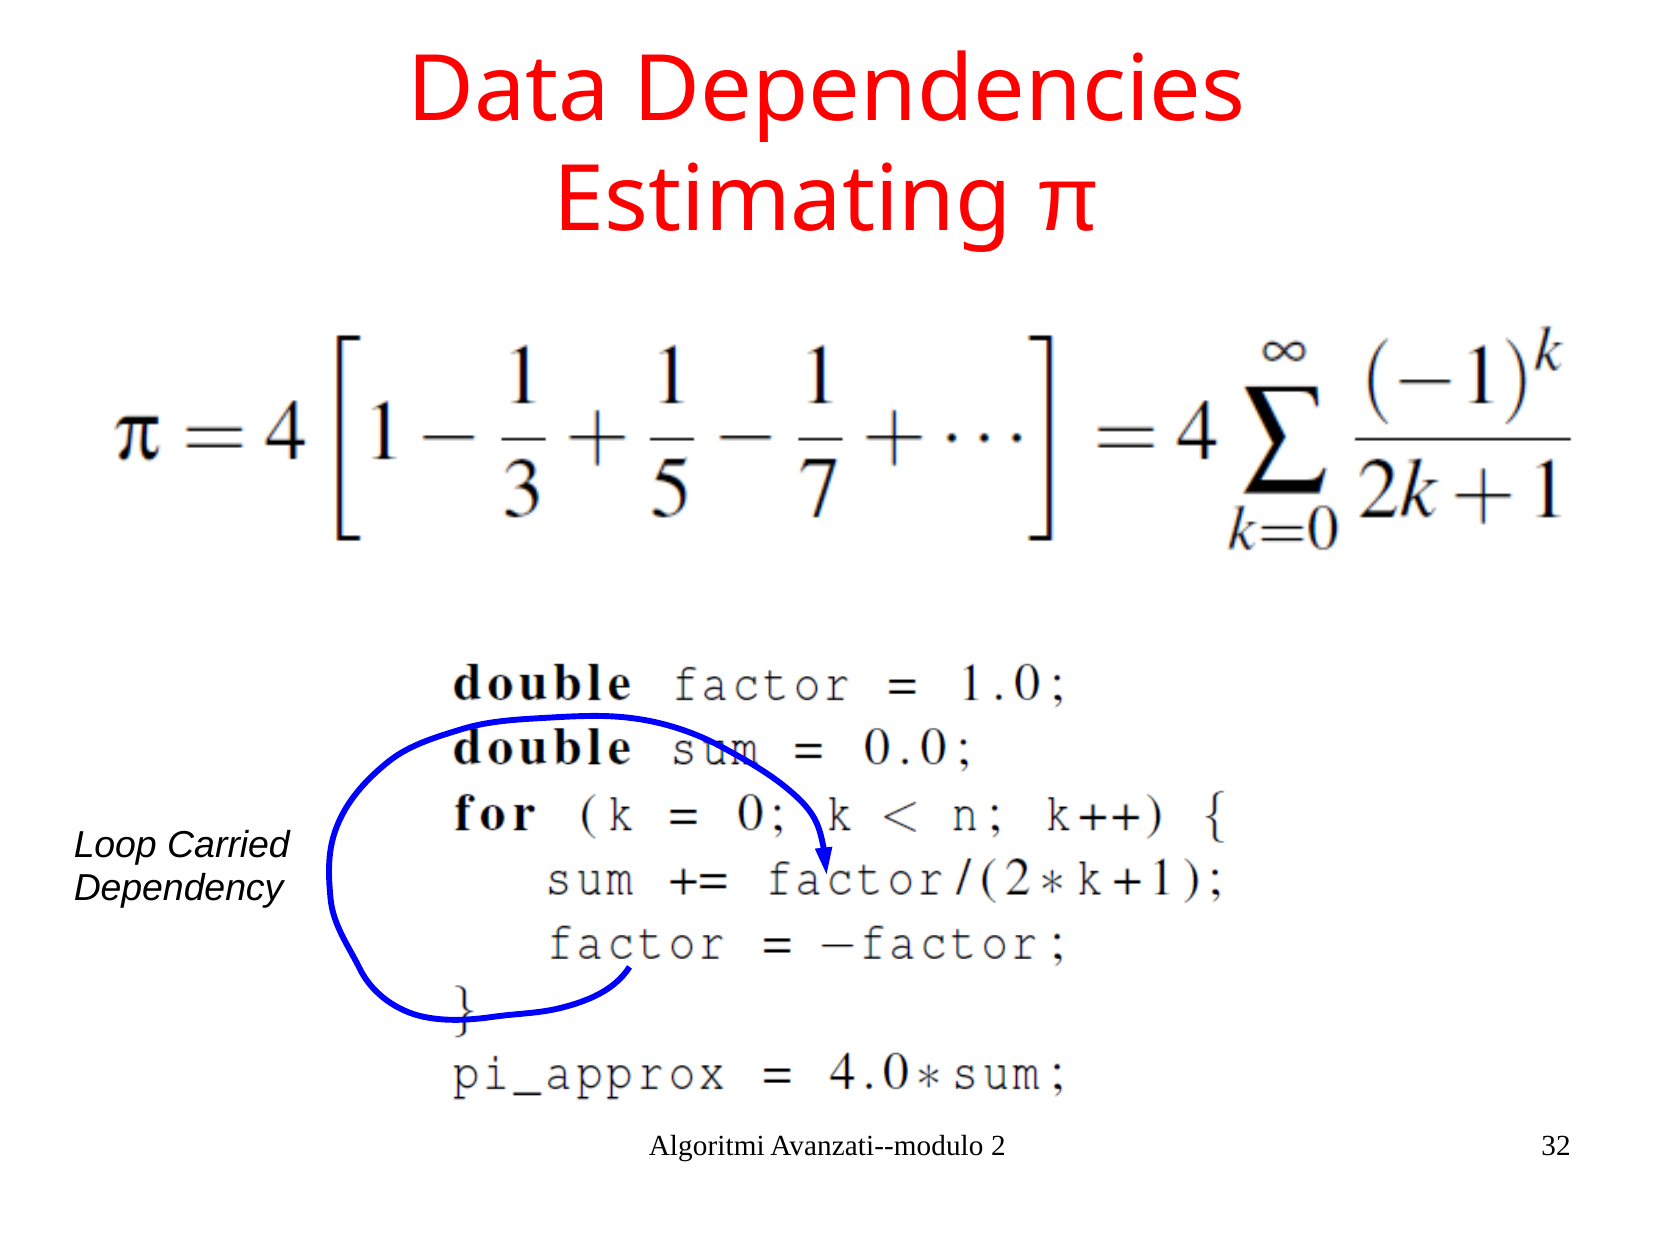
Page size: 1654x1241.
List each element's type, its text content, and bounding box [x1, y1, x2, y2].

picture [94, 271, 1583, 590]
text_box Loop Carried Dependency [59, 816, 325, 916]
picture [411, 625, 1252, 1130]
title Data Dependencies Estimating π [82, 21, 1571, 257]
